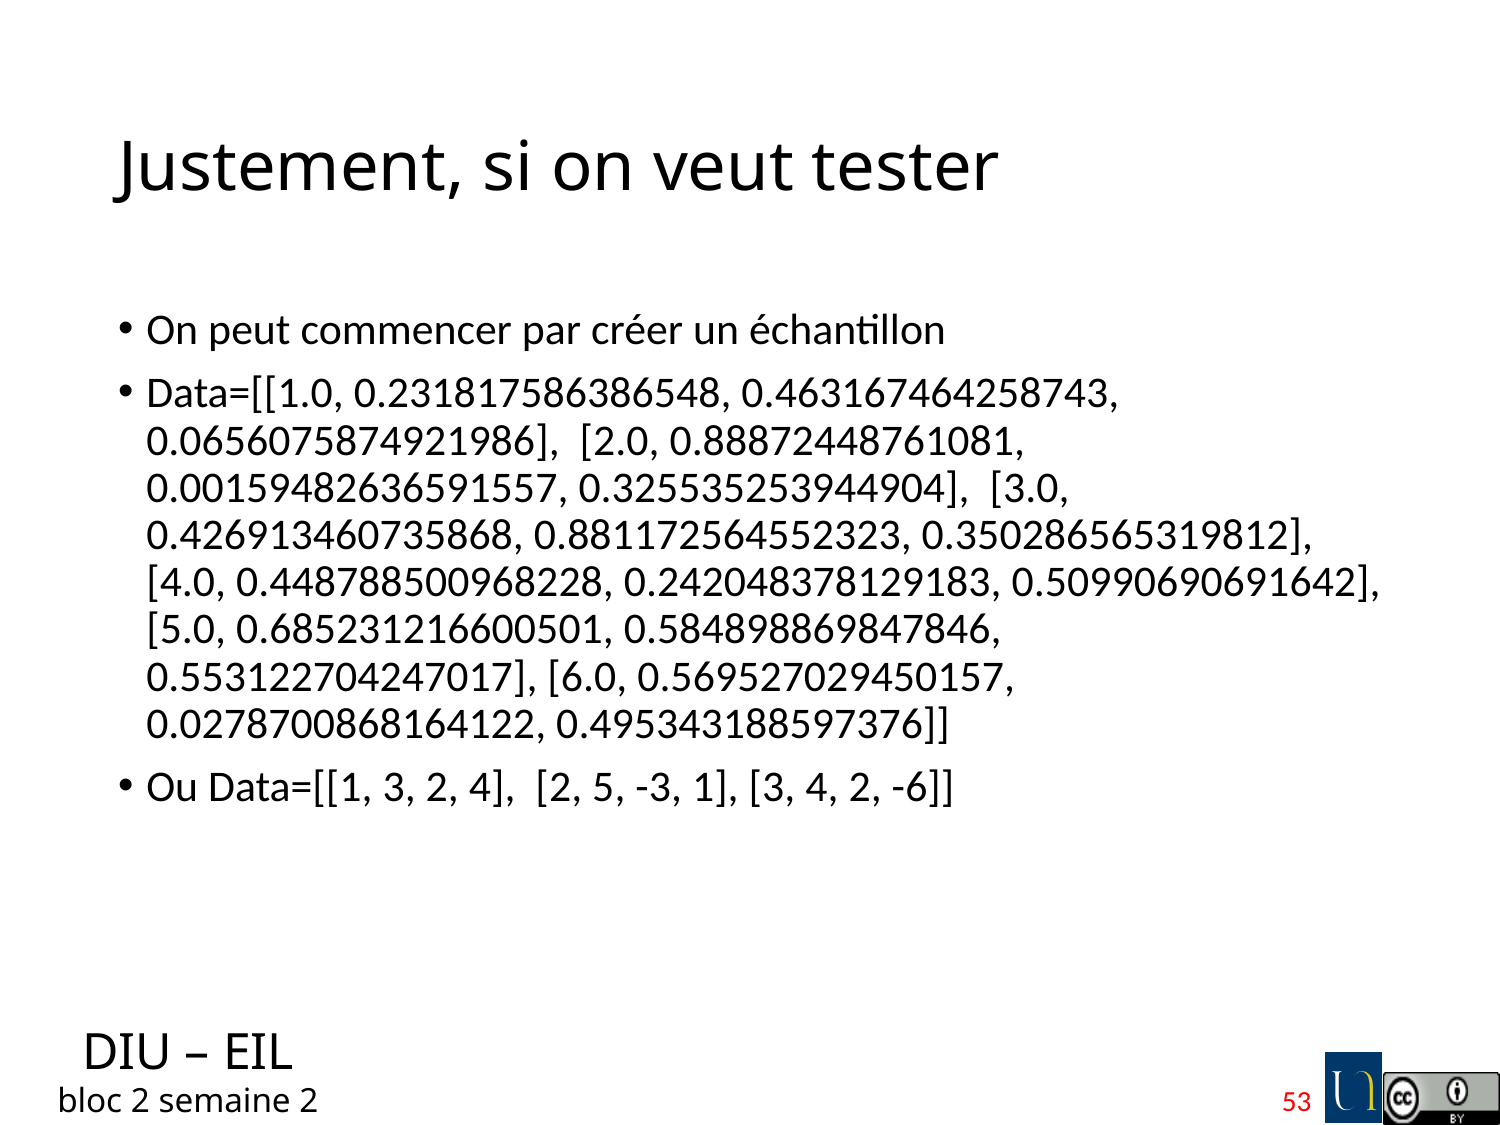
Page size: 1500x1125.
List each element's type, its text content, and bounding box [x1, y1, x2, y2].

title Justement, si on veut tester [103, 59, 1397, 278]
picture [1325, 1052, 1382, 1123]
picture [1383, 1072, 1500, 1125]
slide_number <numéro> [1240, 1070, 1327, 1125]
list On peut commencer par créer un échantillon Data=[[1.0, 0.231817586386548, 0.463167464258743, 0.0656075874921986], [2.0, 0.88872448761081, 0.00159482636591557, 0.325535253944904], [3.0, 0.426913460735868, 0.881172564552323, 0.350286565319812], [4.0, 0.448788500968228, 0.242048378129183, 0.50990690691642], [5.0, 0.685231216600501, 0.584898869847846, 0.553122704247017], [6.0, 0.569527029450157, 0.0278700868164122, 0.495343188597376]] Ou Data=[[1, 3, 2, 4], [2, 5, -3, 1], [3, 4, 2, -6]] [103, 299, 1397, 1014]
